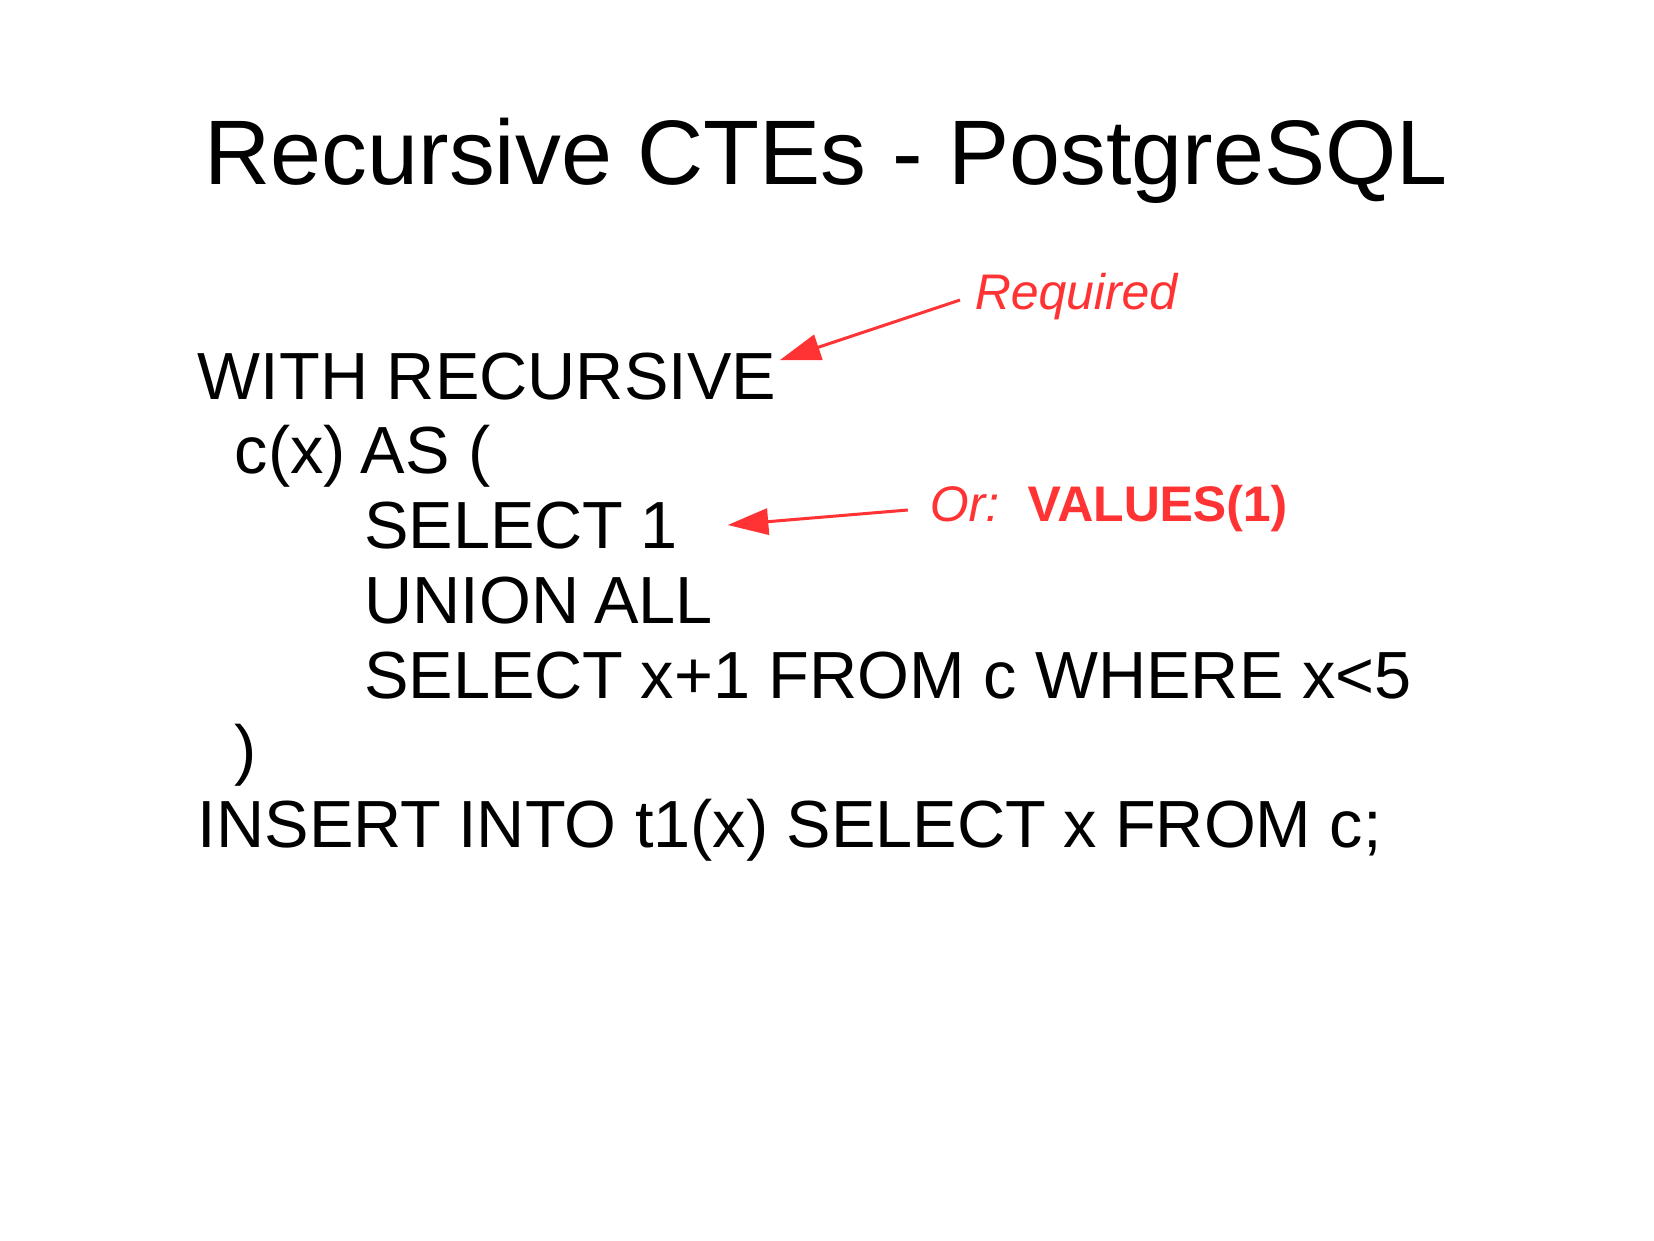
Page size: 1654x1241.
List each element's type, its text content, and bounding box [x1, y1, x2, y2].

title Recursive CTEs - PostgreSQL [82, 49, 1571, 257]
text_box Required [960, 256, 1193, 328]
text_box WITH RECURSIVE c(x) AS ( SELECT 1 UNION ALL SELECT x+1 FROM c WHERE x<5 ) INSERT INTO t1(x) SELECT x FROM c; [183, 331, 1429, 870]
text_box Or: VALUES(1) [915, 468, 1303, 541]
